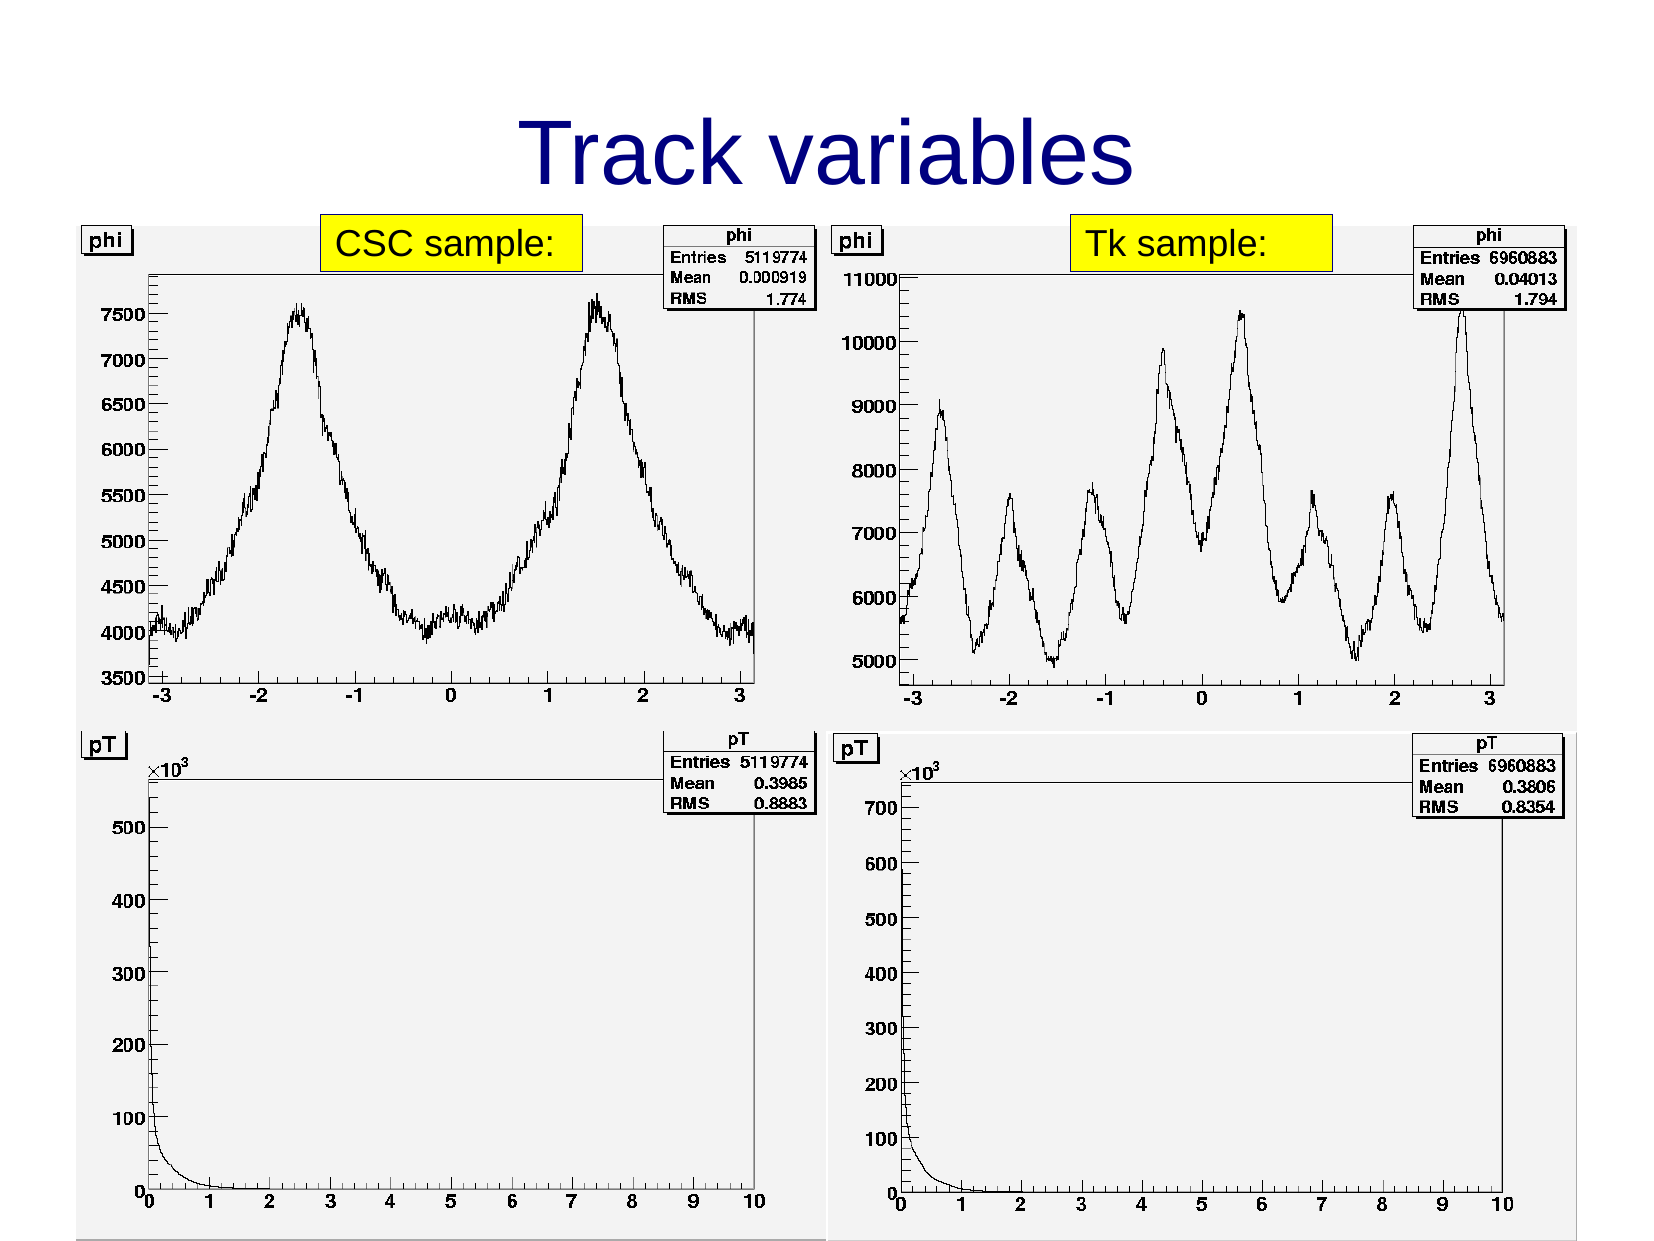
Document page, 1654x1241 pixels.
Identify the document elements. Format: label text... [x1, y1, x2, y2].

text_box CSC sample: [320, 214, 583, 272]
picture [76, 223, 1577, 1241]
title Track variables [82, 56, 1571, 223]
text_box Tk sample: [1070, 214, 1333, 272]
